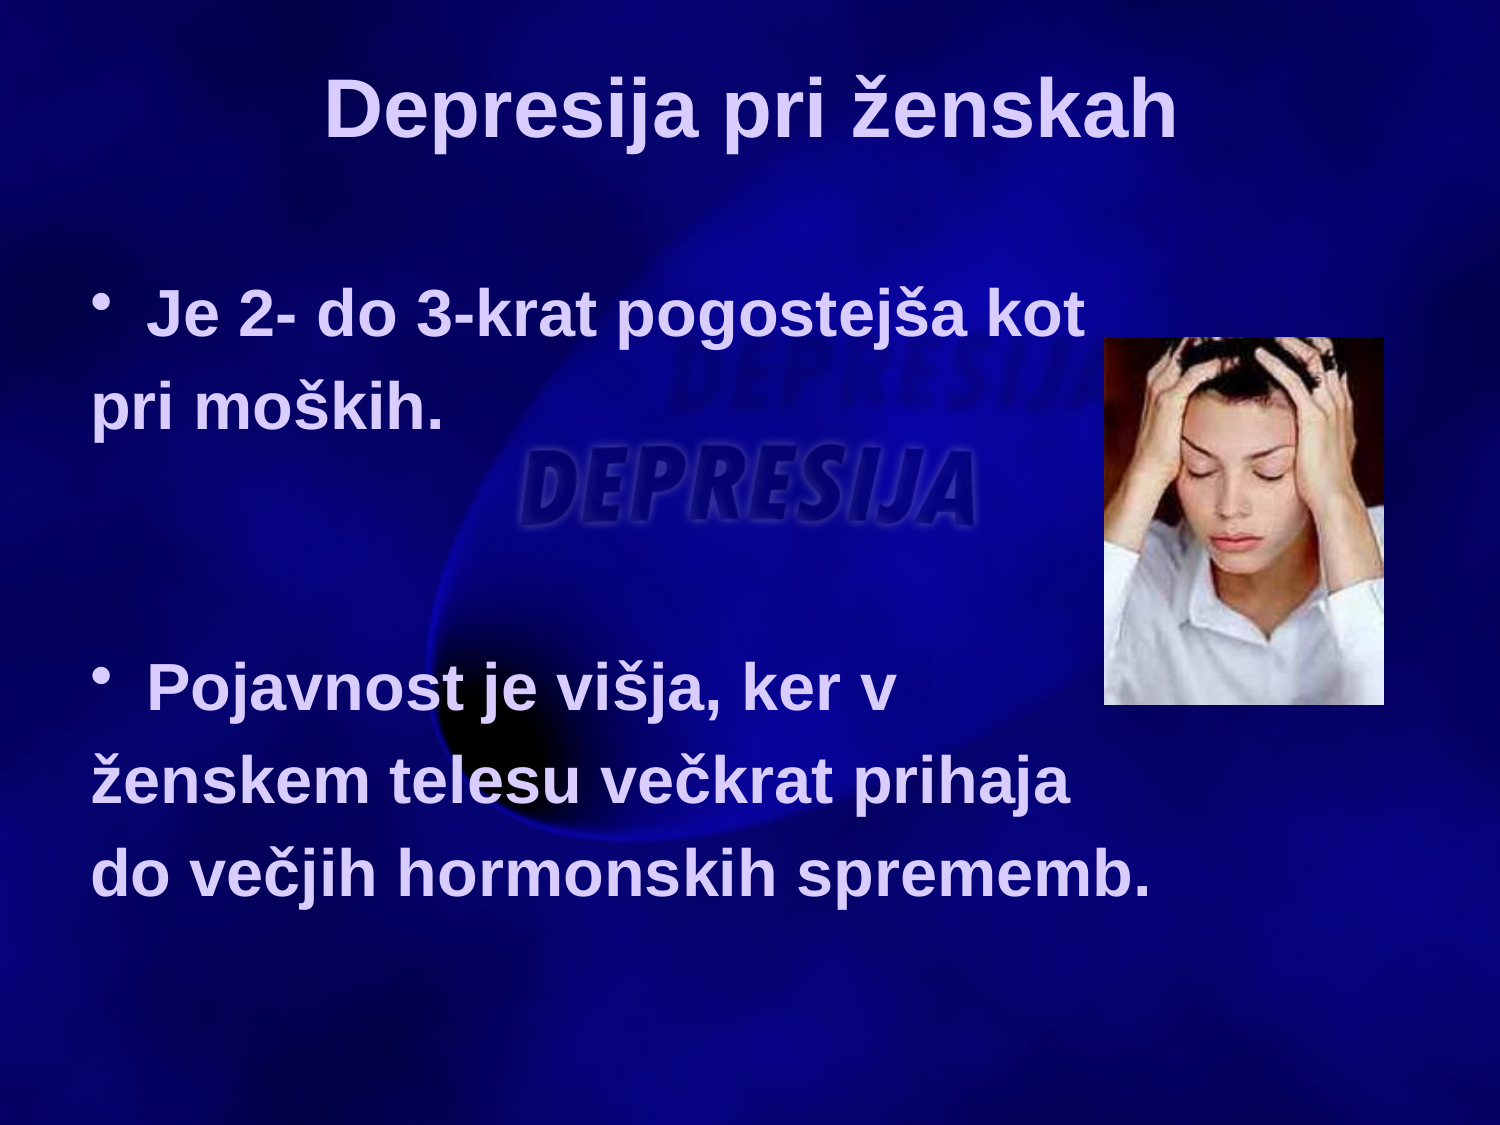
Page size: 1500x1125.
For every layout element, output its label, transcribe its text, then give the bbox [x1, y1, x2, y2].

title Depresija pri ženskah [76, 90, 1427, 218]
list Je 2- do 3-krat pogostejša kot pri moških. Pojavnost je višja, ker v ženskem telesu večkrat prihaja do večjih hormonskih sprememb. [75, 262, 1425, 1005]
picture [0, 0, 1500, 1125]
